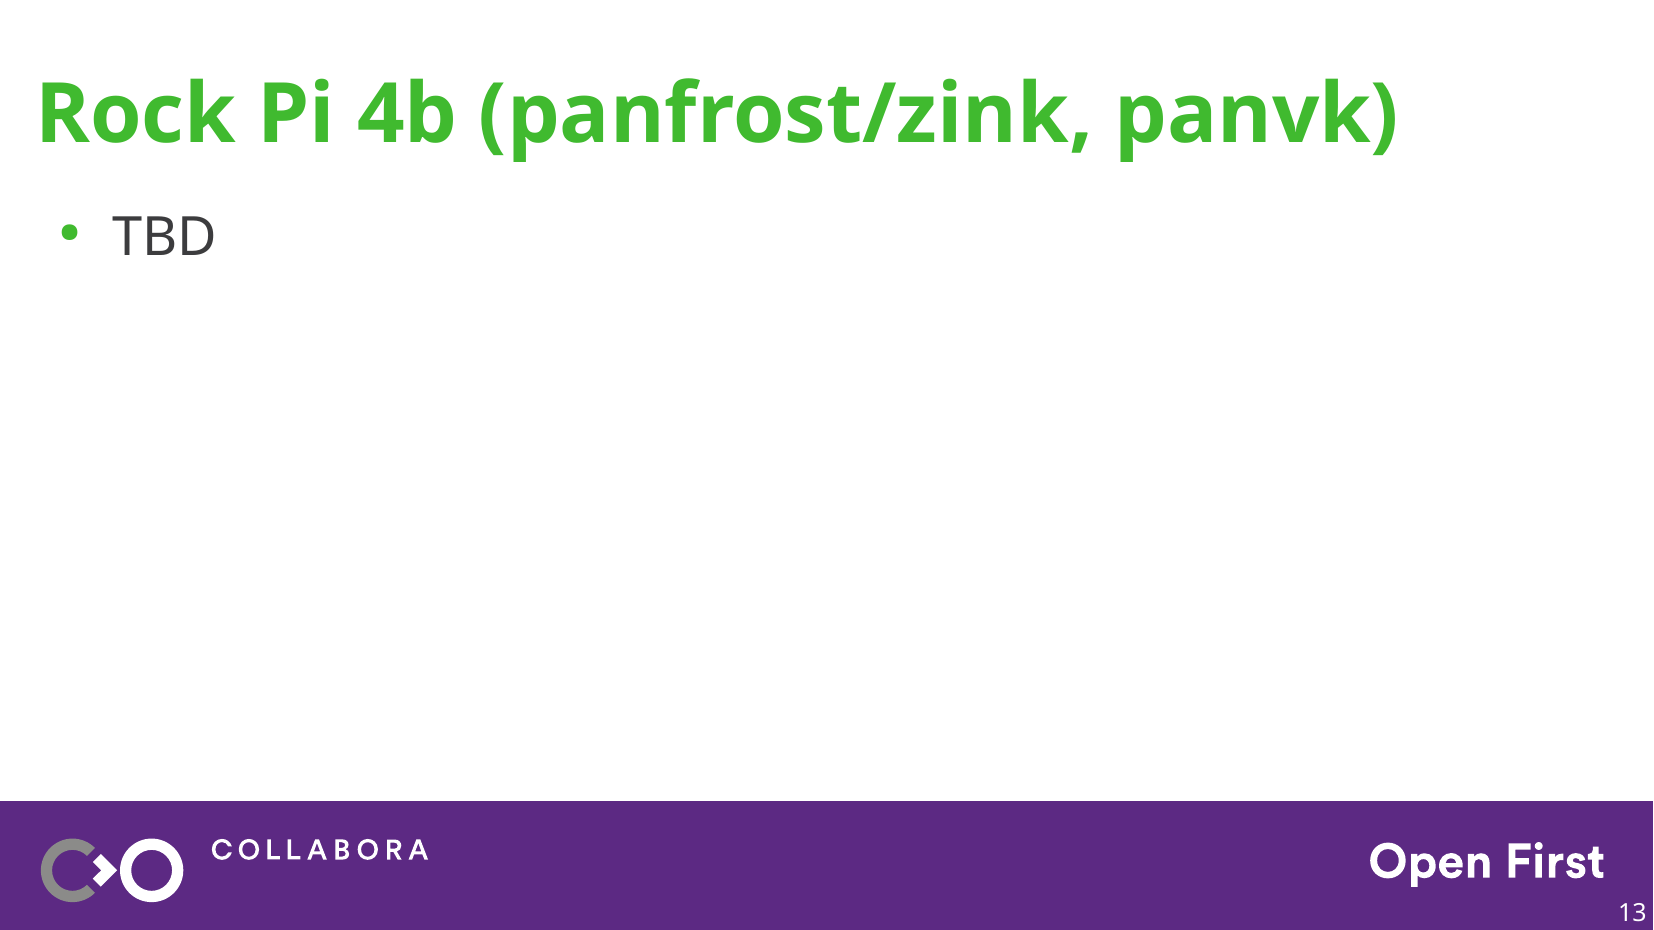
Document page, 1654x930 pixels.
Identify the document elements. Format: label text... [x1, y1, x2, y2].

title Rock Pi 4b (panfrost/zink, panvk) [35, 61, 1608, 159]
list TBD [41, 160, 1613, 804]
